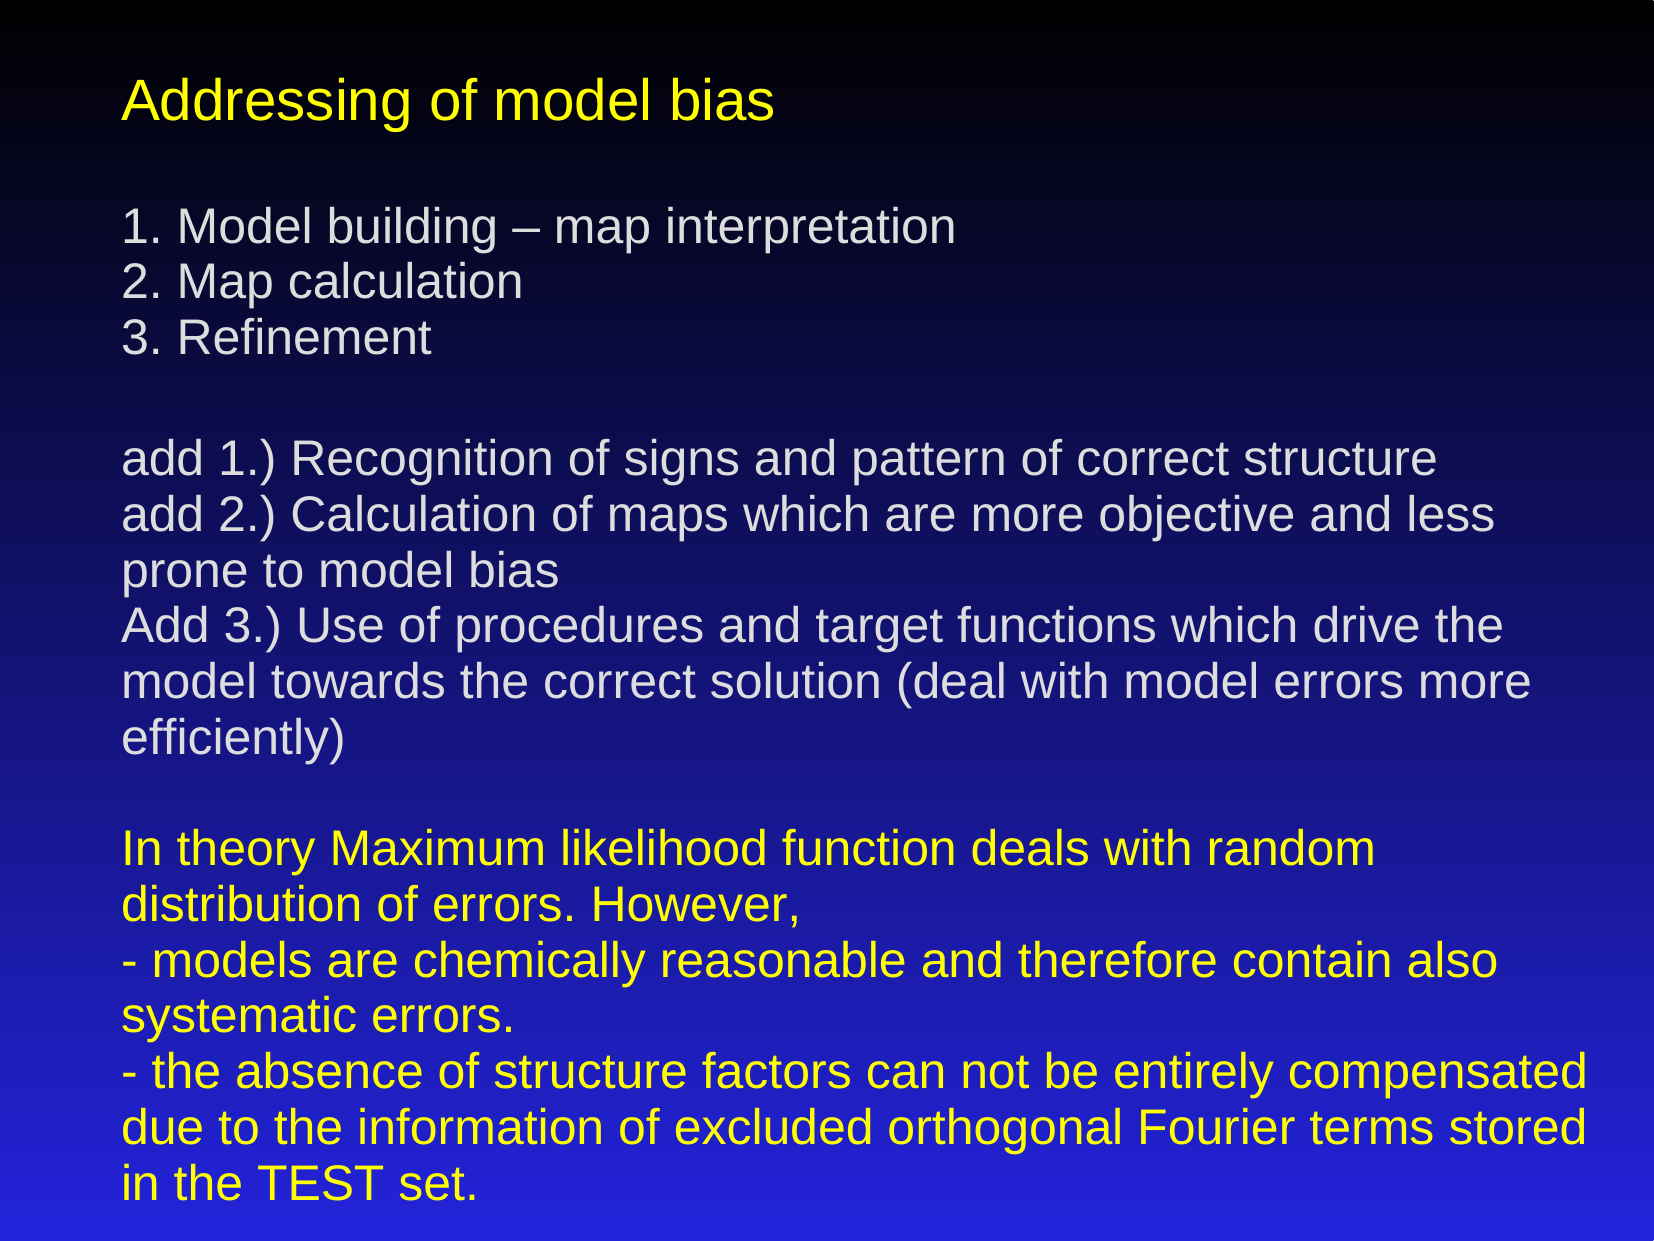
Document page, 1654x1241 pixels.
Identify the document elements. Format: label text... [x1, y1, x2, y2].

text_box Addressing of model bias 1. Model building – map interpretation 2. Map calculation 3. Refinement add 1.) Recognition of signs and pattern of correct structure add 2.) Calculation of maps which are more objective and less prone to model bias Add 3.) Use of procedures and target functions which drive the model towards the correct solution (deal with model errors more efficiently) In theory Maximum likelihood function deals with random distribution of errors. However, - models are chemically reasonable and therefore contain also systematic errors. - the absence of structure factors can not be entirely compensated due to the information of excluded orthogonal Fourier terms stored in the TEST set. [106, 61, 1607, 1146]
